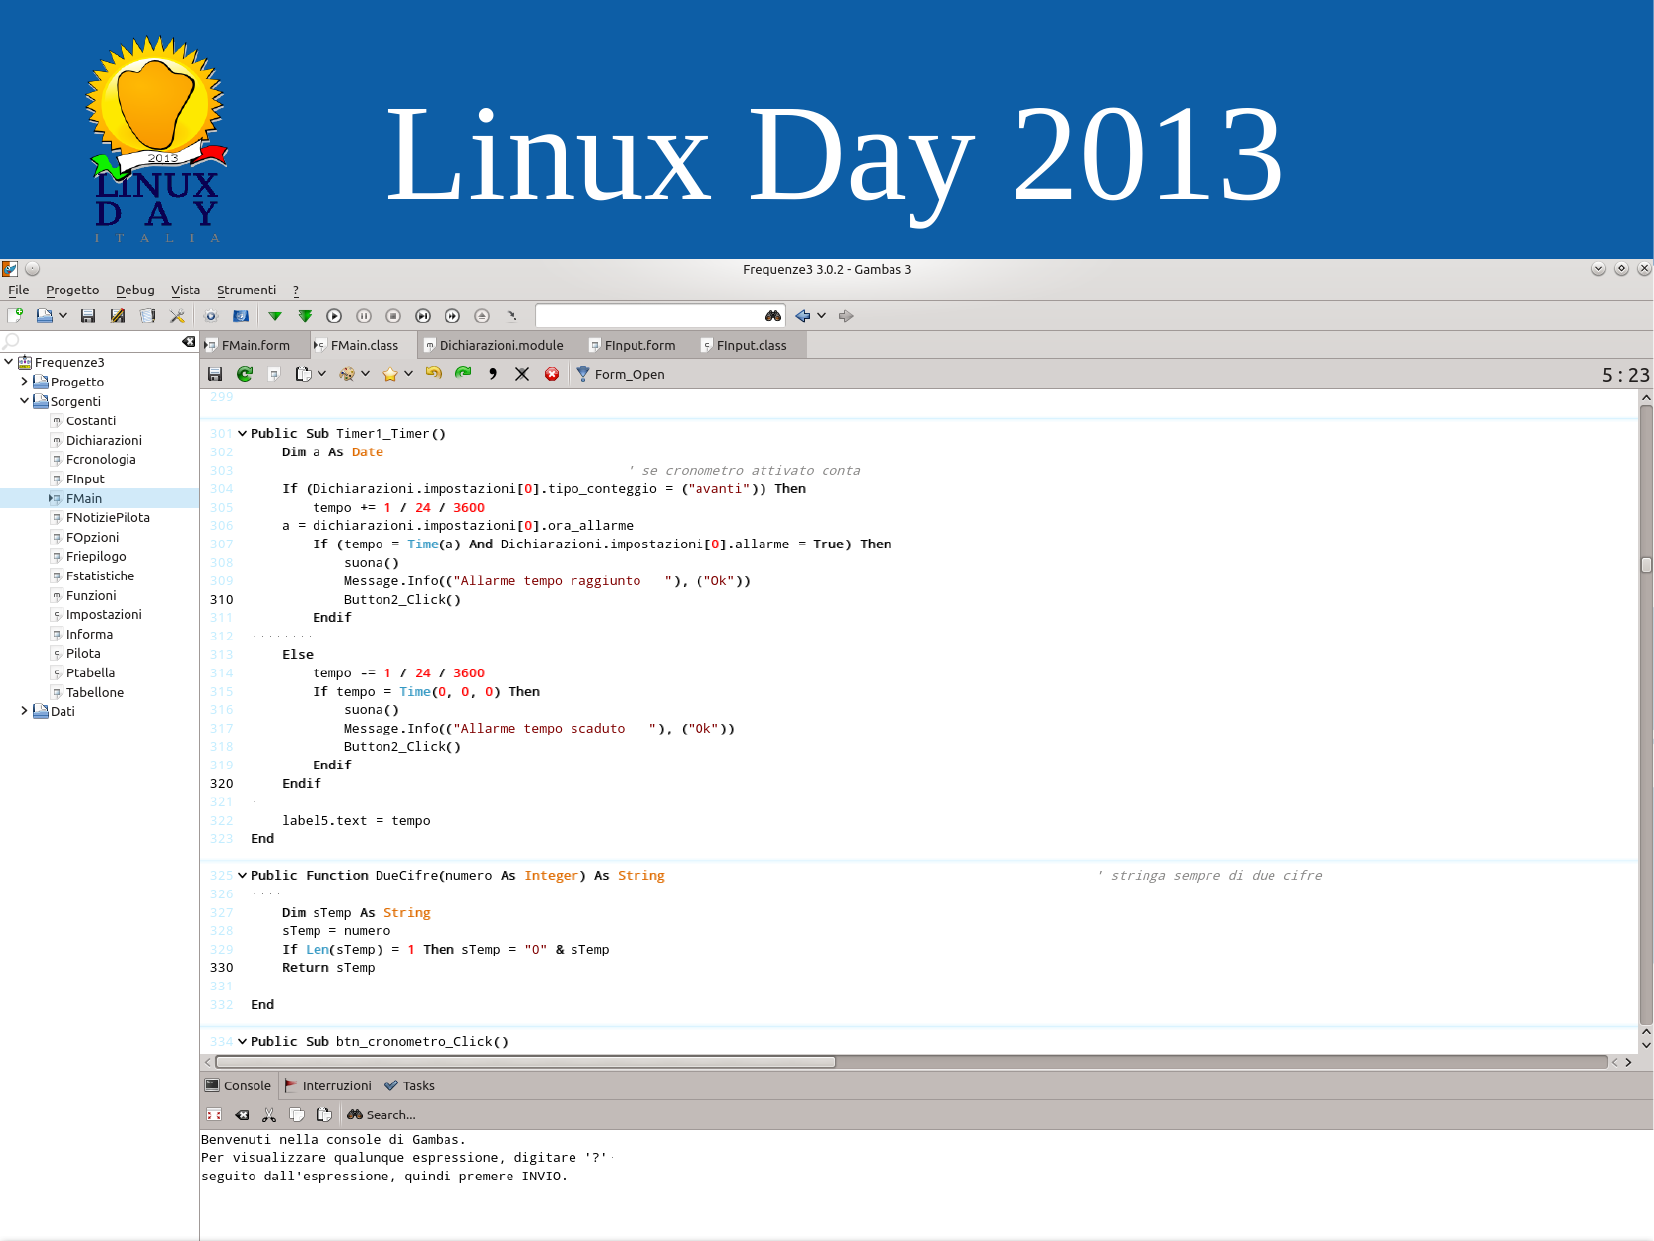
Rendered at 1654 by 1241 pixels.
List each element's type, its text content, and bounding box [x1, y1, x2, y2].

title Linux Day 2013 [237, 49, 1489, 257]
picture [0, 14, 1654, 1241]
